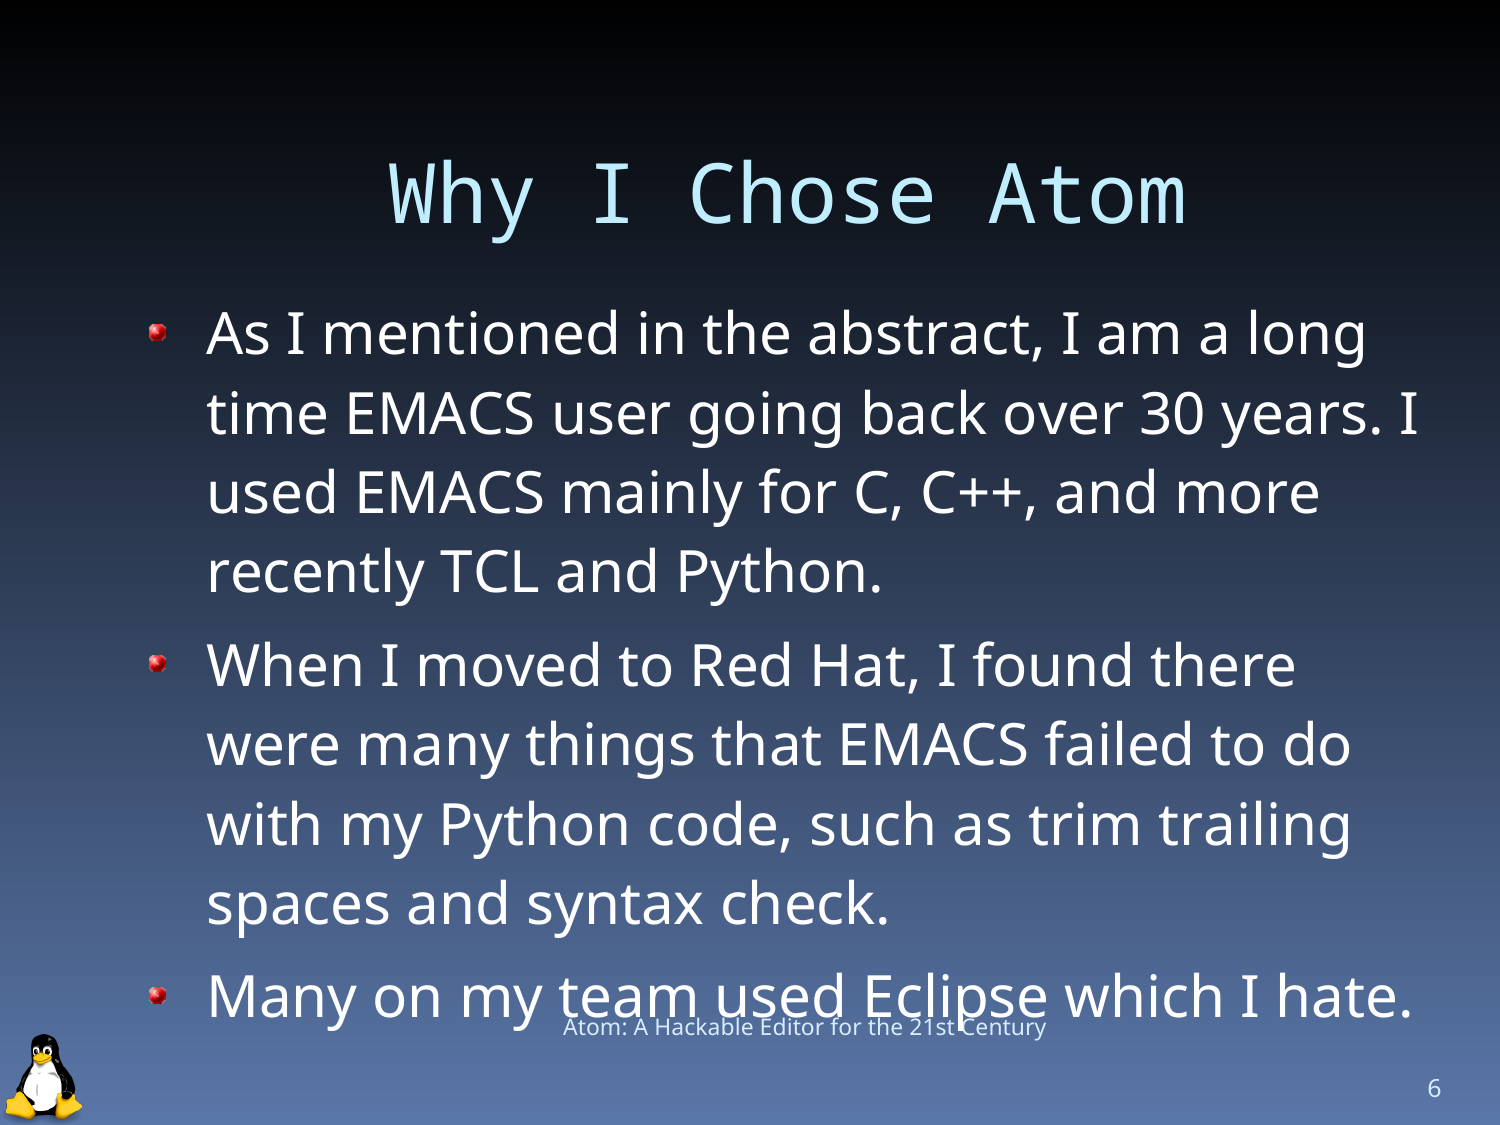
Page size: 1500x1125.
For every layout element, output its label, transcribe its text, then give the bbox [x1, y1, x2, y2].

picture [0, 1034, 82, 1125]
list As I mentioned in the abstract, I am a long time EMACS user going back over 30 years. I used EMACS mainly for C, C++, and more recently TCL and Python. When I moved to Red Hat, I found there were many things that EMACS failed to do with my Python code, such as trim trailing spaces and syntax check. Many on my team used Eclipse which I hate. [149, 292, 1425, 1000]
title Why I Chose Atom [149, 84, 1425, 292]
picture [149, 1000, 166, 1004]
